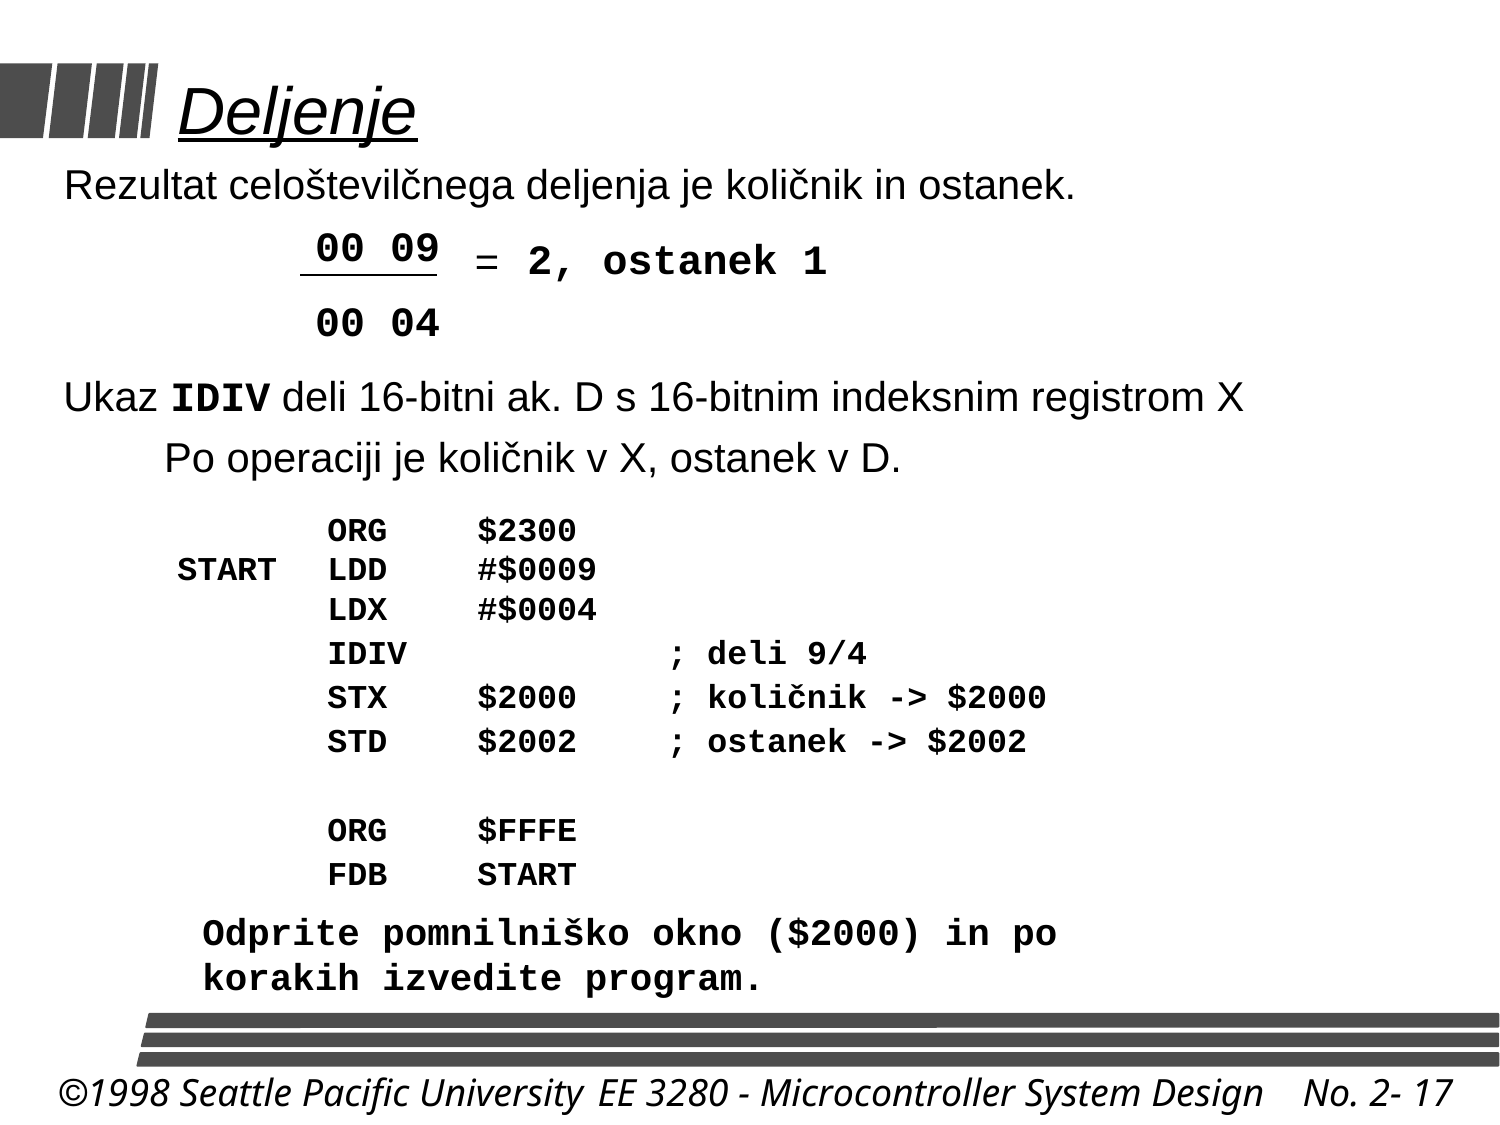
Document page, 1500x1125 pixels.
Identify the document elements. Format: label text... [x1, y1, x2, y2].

text_box Odprite pomnilniško okno ($2000) in po korakih izvedite program. [187, 899, 1201, 1006]
text_box = [459, 226, 515, 293]
text_box Rezultat celoštevilčnega deljenja je količnik in ostanek. [49, 149, 1092, 216]
text_box 2, ostanek 1 [512, 224, 843, 291]
title Deljenje [162, 60, 1498, 156]
text_box Po operaciji je količnik v X, ostanek v D. [149, 423, 918, 489]
text_box 00 04 [300, 287, 455, 353]
text_box 00 09 [300, 212, 455, 278]
text_box Ukaz IDIV deli 16-bitni ak. D s 16-bitnim indeksnim registrom X [48, 362, 1260, 428]
text_box ORG $2300 START LDD #$0009 LDX #$0004 IDIV ; deli 9/4 STX $2000 ; količnik -> $2000 STD $2002 ; ostanek -> $2002 ORG $FFFE FDB START [162, 499, 1176, 900]
